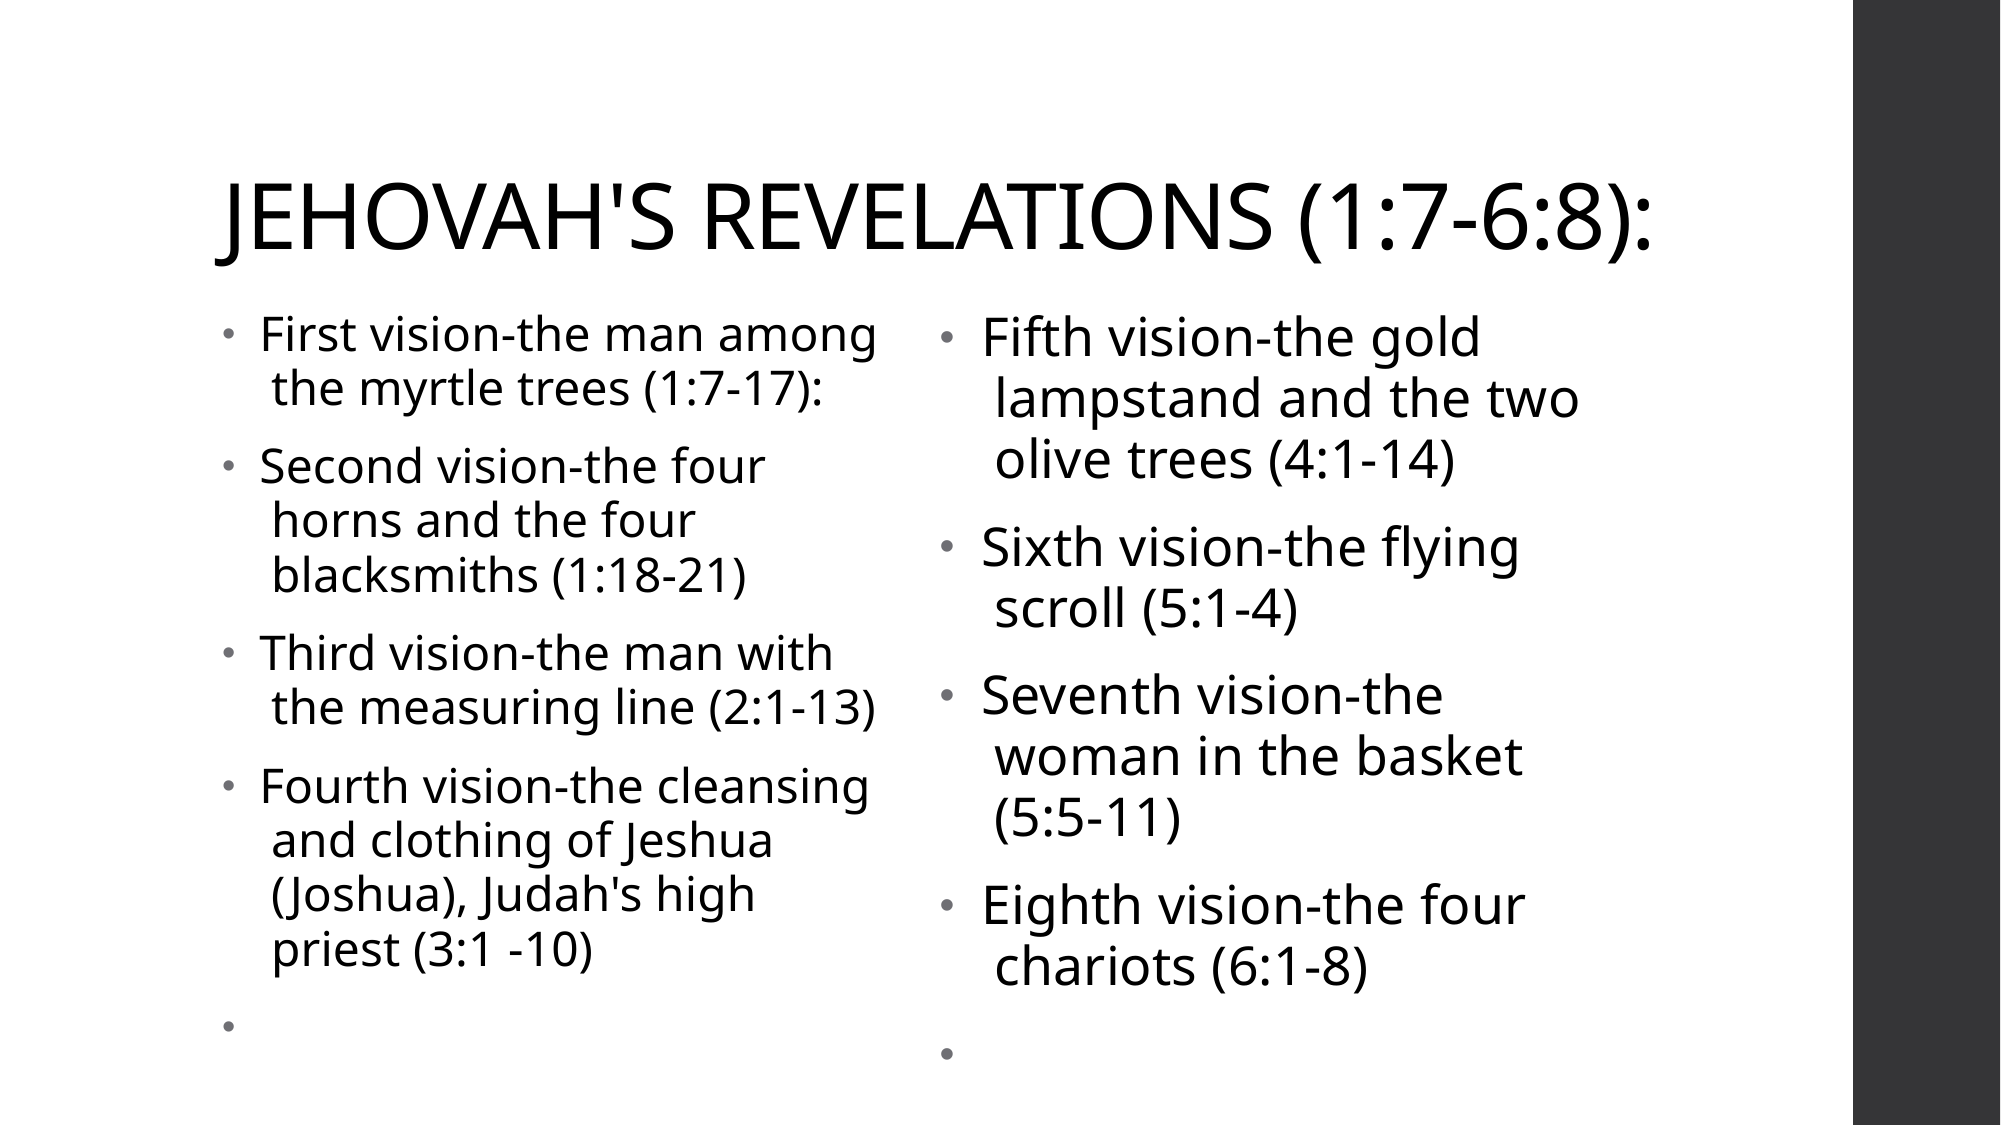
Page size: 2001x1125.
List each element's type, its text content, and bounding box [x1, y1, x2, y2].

title JEHOVAH'S REVELATIONS (1:7-6:8): [206, 60, 1797, 278]
list First vision-the man among the myrtle trees (1:7-17): Second vision-the four horns and the four blacksmiths (1:18-21) Third vision-the man with the measuring line (2:1-13) Fourth vision-the cleansing and clothing of Jeshua (Joshua), Judah's high priest (3:1 -10) [207, 299, 900, 1014]
list Fifth vision-the gold lampstand and the two olive trees (4:1-14) Sixth vision-the flying scroll (5:1-4) Seventh vision-the woman in the basket (5:5-11) Eighth vision-the four chariots (6:1-8) [924, 299, 1617, 1014]
